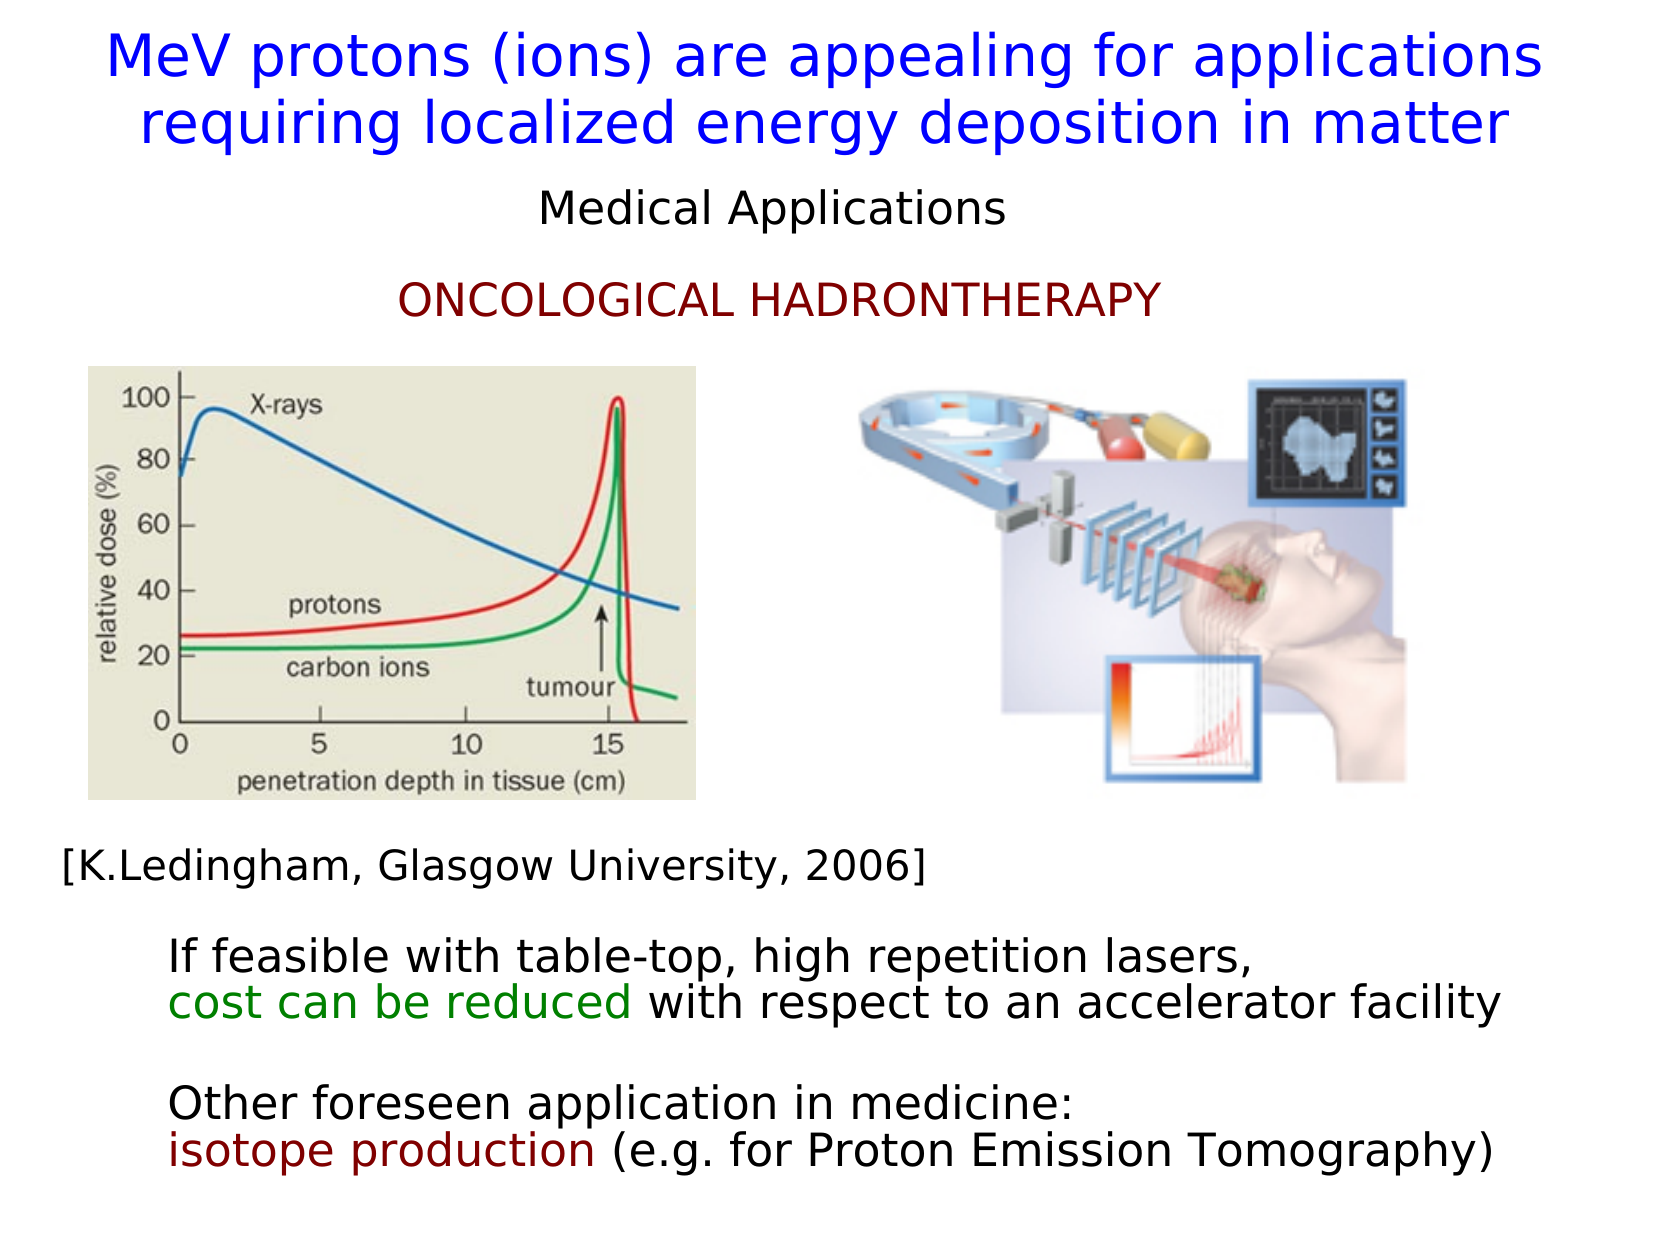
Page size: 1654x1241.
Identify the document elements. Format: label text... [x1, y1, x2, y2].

text_box If feasible with table-top, high repetition lasers, cost can be reduced with respect to an accelerator facility [152, 927, 1509, 1043]
text_box Other foreseen application in medicine: isotope production (e.g. for Proton Emission Tomography) [152, 1075, 1502, 1190]
picture [837, 366, 1425, 801]
text_box Medical Applications ONCOLOGICAL HADRONTHERAPY [382, 179, 1181, 387]
text_box [K.Ledingham, Glasgow University, 2006] [46, 839, 943, 903]
text_box MeV protons (ions) are appealing for applications requiring localized energy deposition in matter [90, 16, 1560, 164]
picture [88, 366, 696, 800]
